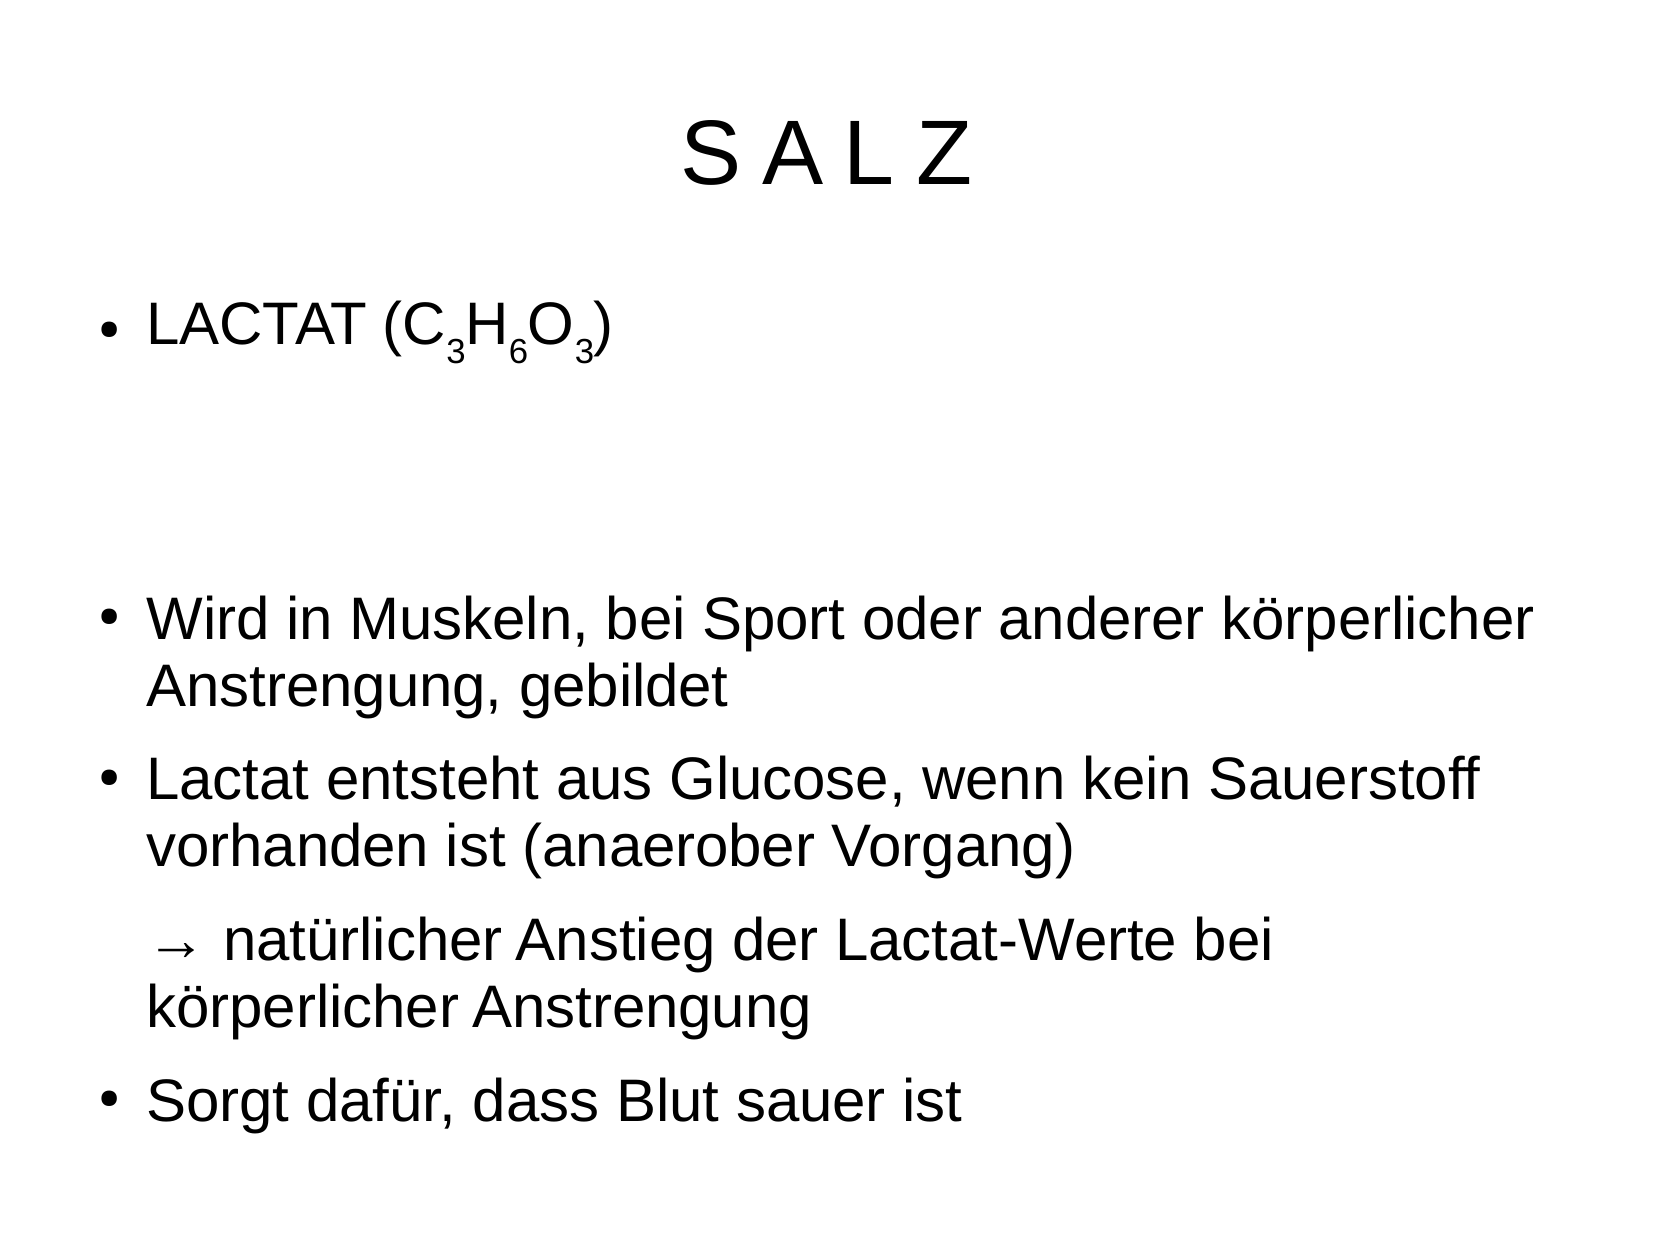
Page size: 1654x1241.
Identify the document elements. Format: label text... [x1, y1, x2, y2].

title S A L Z [82, 49, 1571, 257]
list LACTAT (C3H6O3) Wird in Muskeln, bei Sport oder anderer körperlicher Anstrengung, gebildet Lactat entsteht aus Glucose, wenn kein Sauerstoff vorhanden ist (anaerober Vorgang) → natürlicher Anstieg der Lactat-Werte bei körperlicher Anstrengung Sorgt dafür, dass Blut sauer ist [82, 290, 1571, 1134]
